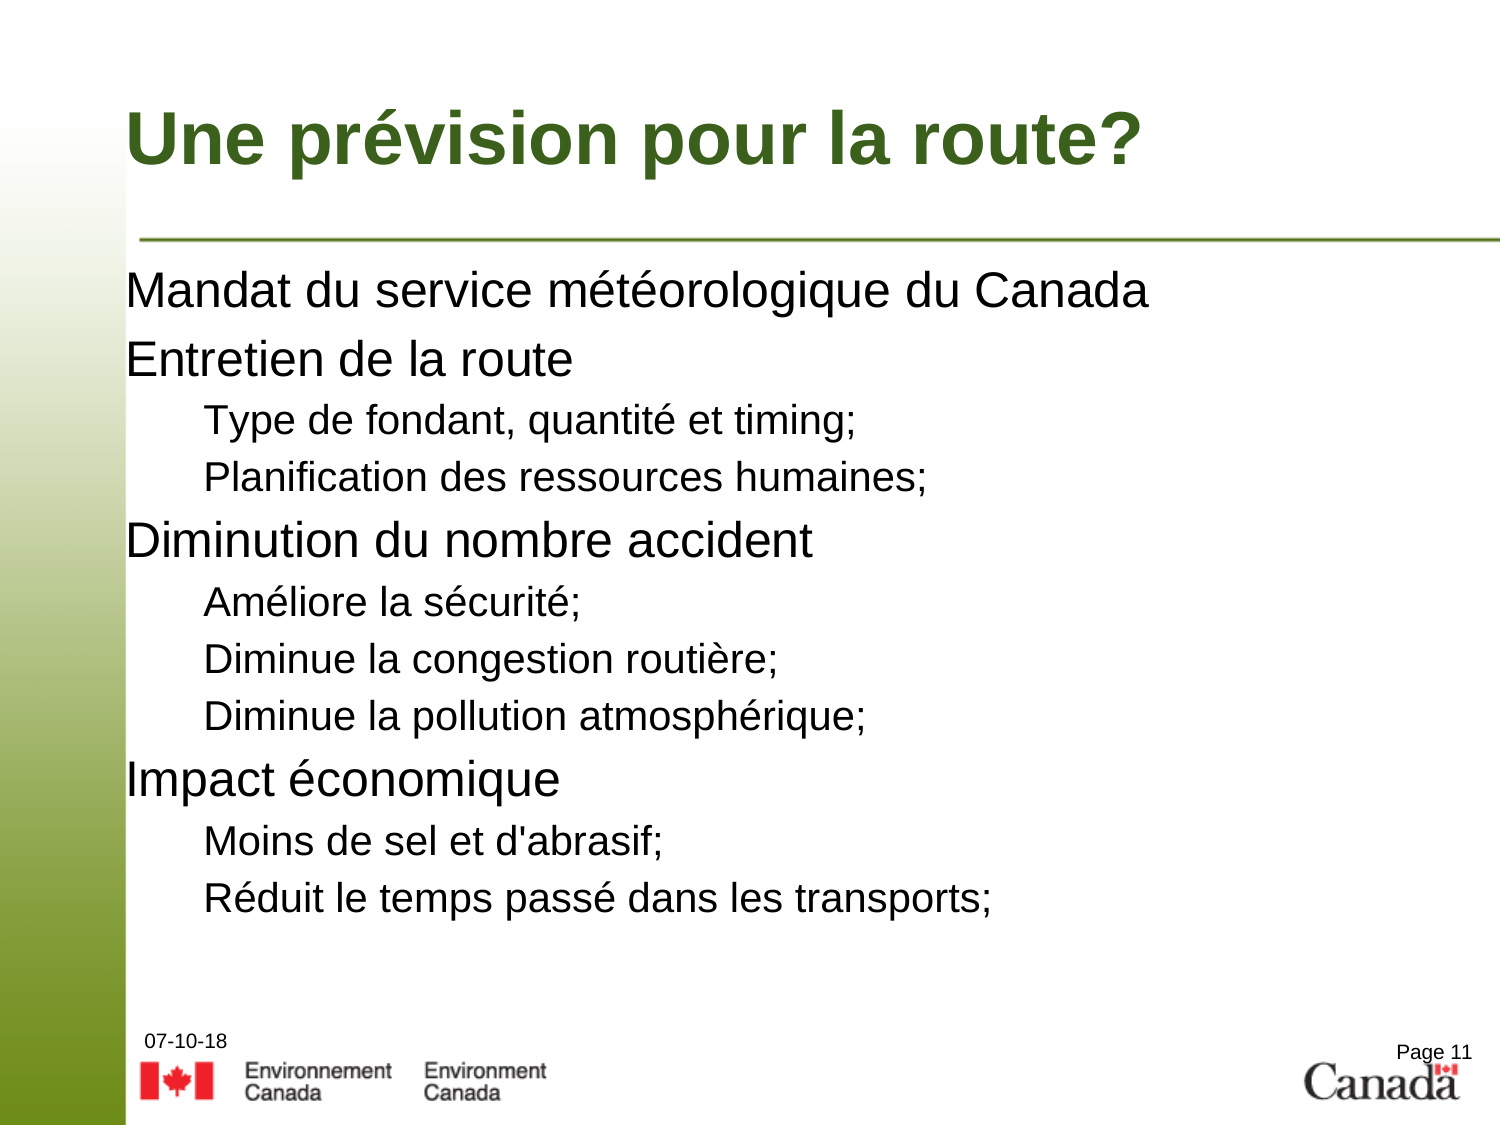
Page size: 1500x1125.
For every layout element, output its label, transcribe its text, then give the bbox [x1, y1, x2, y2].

title Une prévision pour la route? [125, 52, 1463, 226]
picture [0, 0, 1500, 1125]
list Mandat du service météorologique du Canada Entretien de la route Type de fondant, quantité et timing; Planification des ressources humaines; Diminution du nombre accident Améliore la sécurité; Diminue la congestion routière; Diminue la pollution atmosphérique; Impact économique Moins de sel et d'abrasif; Réduit le temps passé dans les transports; [125, 262, 1463, 990]
